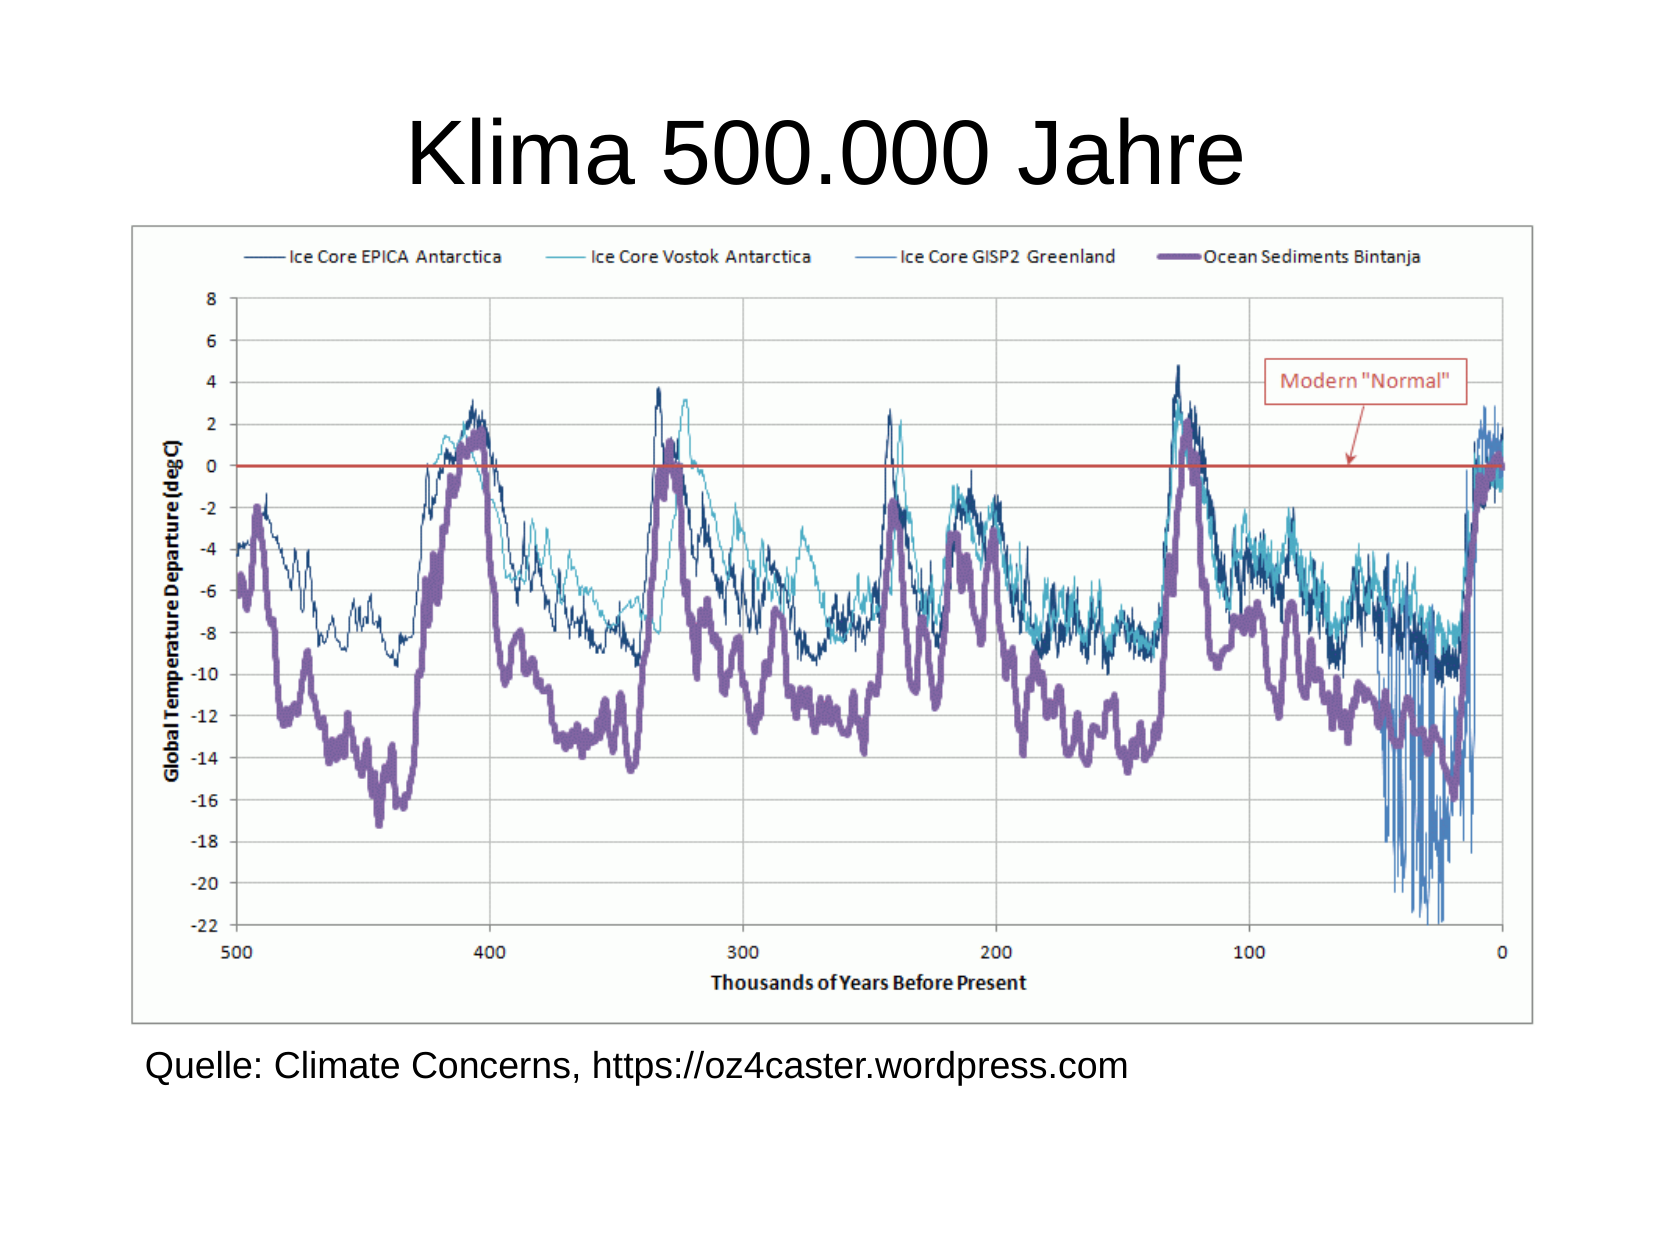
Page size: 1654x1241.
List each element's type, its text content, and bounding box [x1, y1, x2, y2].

title Klima 500.000 Jahre [82, 49, 1571, 257]
picture [130, 224, 1535, 1026]
